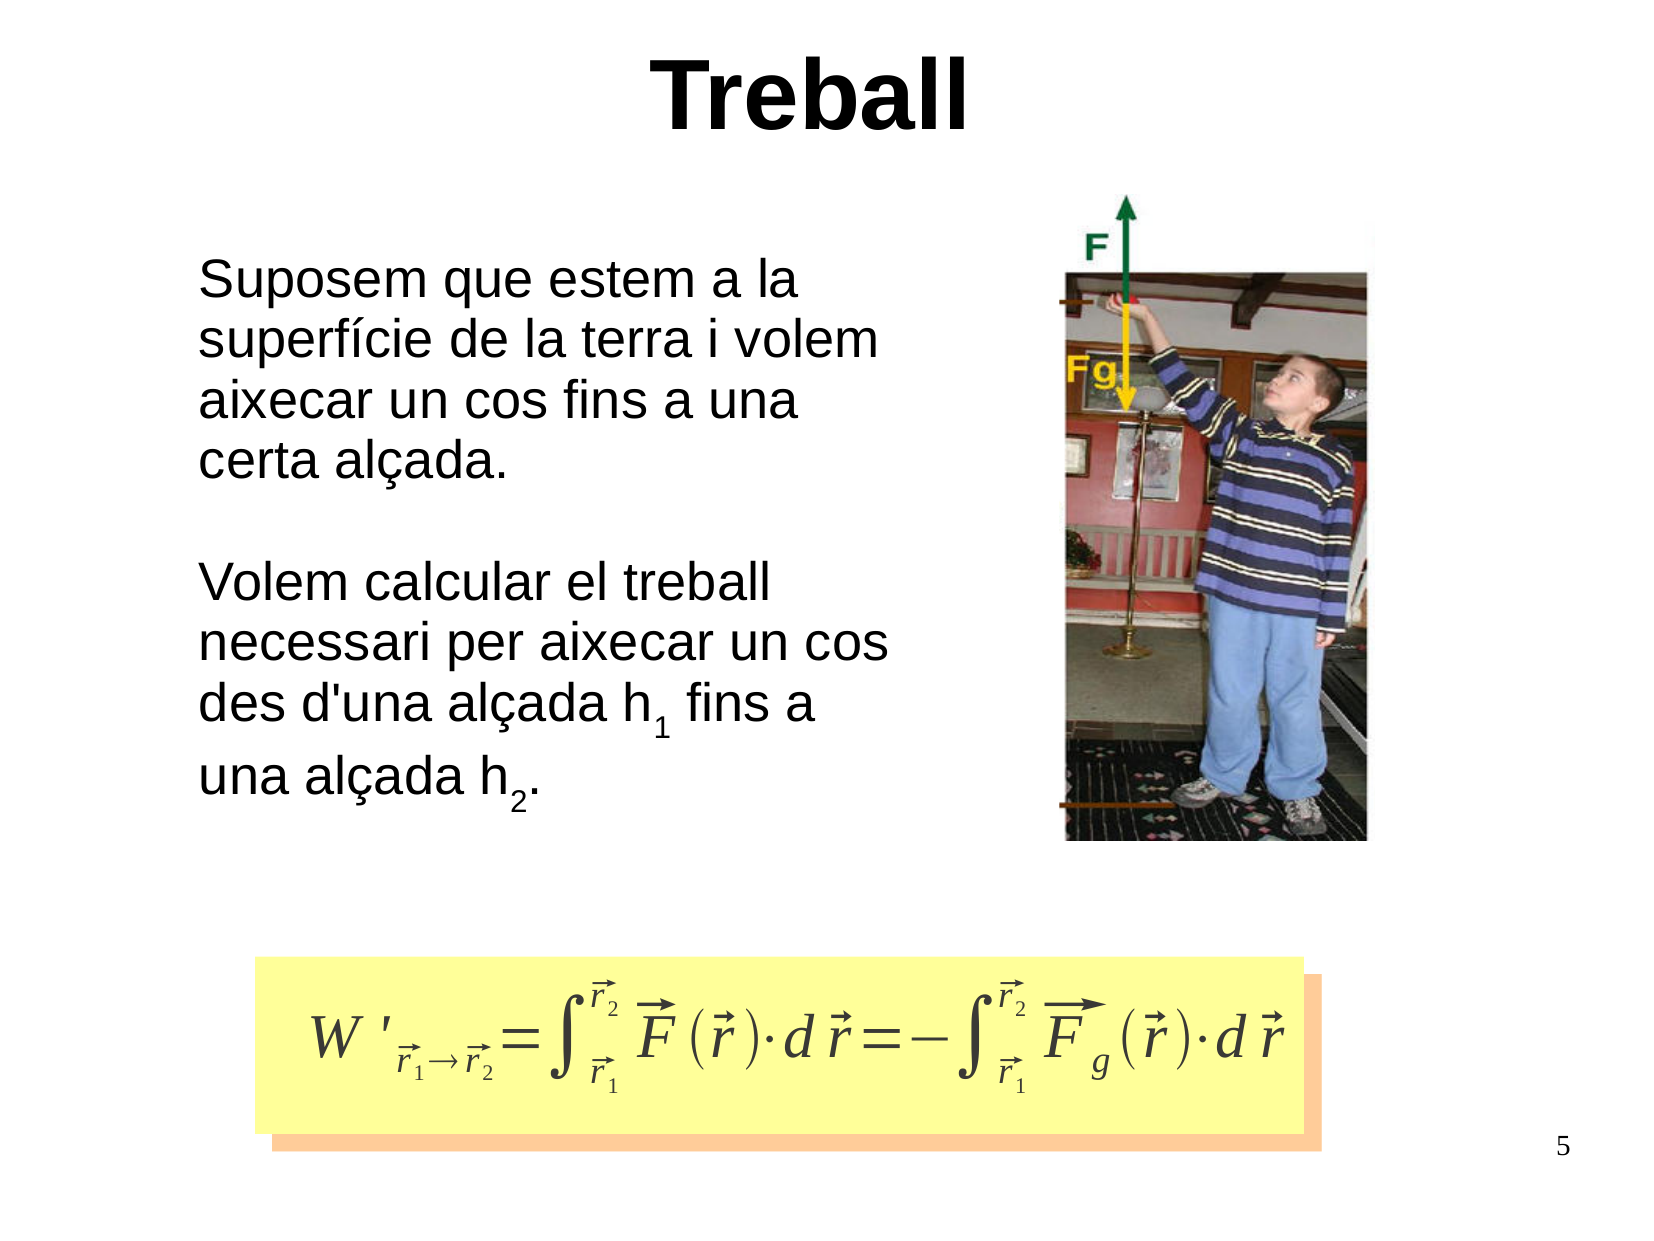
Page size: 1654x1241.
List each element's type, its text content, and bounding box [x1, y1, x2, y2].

text_box Treball [99, 31, 1577, 159]
text_box Suposem que estem a la superfície de la terra i volem aixecar un cos fins a una certa alçada. Volem calcular el treball necessari per aixecar un cos des d'una alçada h1 fins a una alçada h2. [184, 240, 908, 922]
picture [1059, 194, 1375, 841]
chart [768, 590, 887, 683]
chart [301, 974, 1291, 1098]
text_box [255, 956, 1304, 1134]
